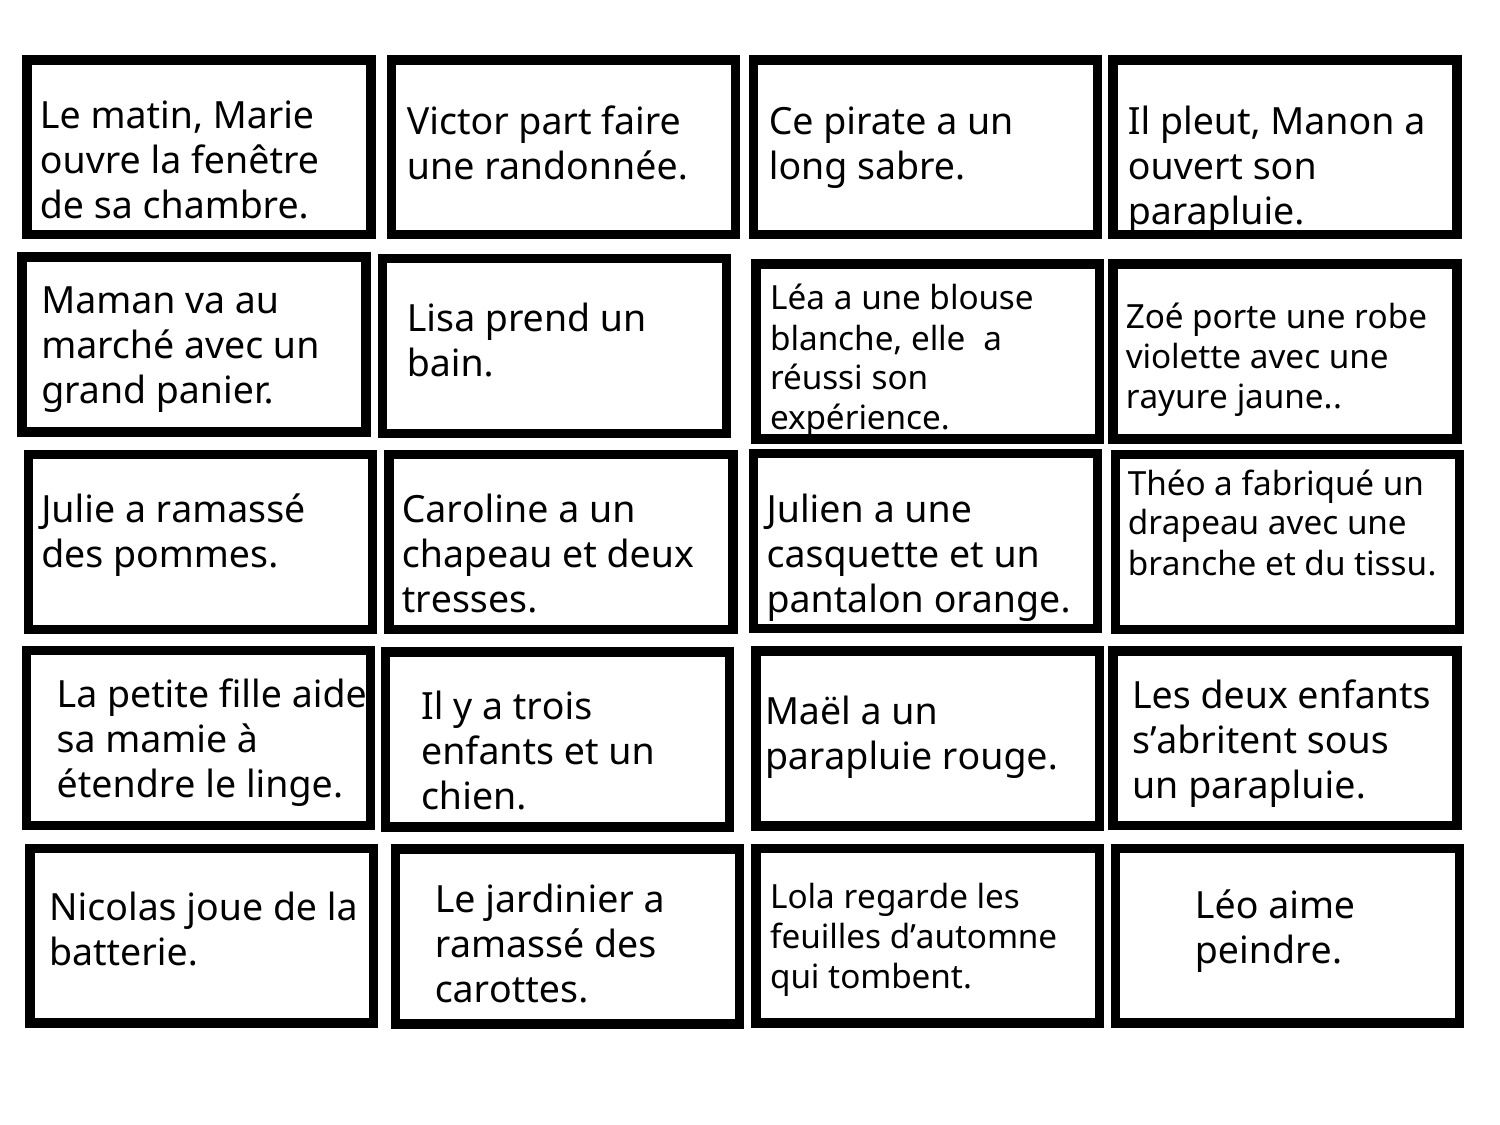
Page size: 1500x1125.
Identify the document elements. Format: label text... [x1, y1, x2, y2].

text_box [28, 454, 372, 629]
text_box [756, 848, 1100, 1023]
text_box Le jardinier a ramassé des carottes. [420, 867, 756, 1018]
text_box [1113, 651, 1457, 826]
text_box [754, 60, 1098, 235]
text_box Maman va au marché avec un grand panier. [26, 269, 367, 419]
text_box [1116, 454, 1460, 629]
text_box Ce pirate a un long sabre. [754, 89, 1095, 194]
text_box [26, 651, 370, 826]
text_box [395, 849, 739, 1024]
text_box Il pleut, Manon a ouvert son parapluie. [1113, 89, 1454, 239]
text_box Le matin, Marie ouvre la fenêtre de sa chambre. [25, 83, 366, 233]
text_box [22, 257, 366, 432]
text_box Maël a un parapluie rouge. [750, 679, 1091, 784]
text_box [1113, 60, 1457, 235]
text_box Lola regarde les feuilles d’automne qui tombent. [755, 867, 1096, 1002]
text_box Il y a trois enfants et un chien. [406, 674, 747, 824]
text_box Julien a une casquette et un pantalon orange. [752, 477, 1093, 627]
text_box [30, 848, 374, 1023]
text_box [754, 454, 1098, 629]
text_box [392, 60, 736, 235]
text_box [386, 652, 729, 827]
text_box [756, 651, 1100, 826]
text_box Lisa prend un bain. [392, 287, 733, 392]
text_box [27, 60, 371, 235]
text_box Julie a ramassé des pommes. [26, 478, 367, 583]
text_box [383, 259, 726, 434]
text_box Zoé porte une robe violette avec une rayure jaune.. [1111, 287, 1452, 422]
text_box Les deux enfants s’abritent sous un parapluie. [1117, 664, 1458, 814]
text_box Léo aime peindre. [1180, 873, 1500, 978]
text_box Théo a fabriqué un drapeau avec une branche et du tissu. [1113, 454, 1454, 589]
text_box [1116, 848, 1460, 1023]
text_box [756, 264, 1100, 439]
text_box La petite fille aide sa mamie à étendre le linge. [42, 662, 383, 812]
text_box Caroline a un chapeau et deux tresses. [387, 478, 728, 628]
text_box Victor part faire une randonnée. [392, 89, 733, 194]
text_box [1113, 264, 1457, 439]
text_box Léa a une blouse blanche, elle a réussi son expérience. [755, 269, 1096, 444]
text_box [389, 454, 733, 629]
text_box Nicolas joue de la batterie. [34, 875, 375, 980]
